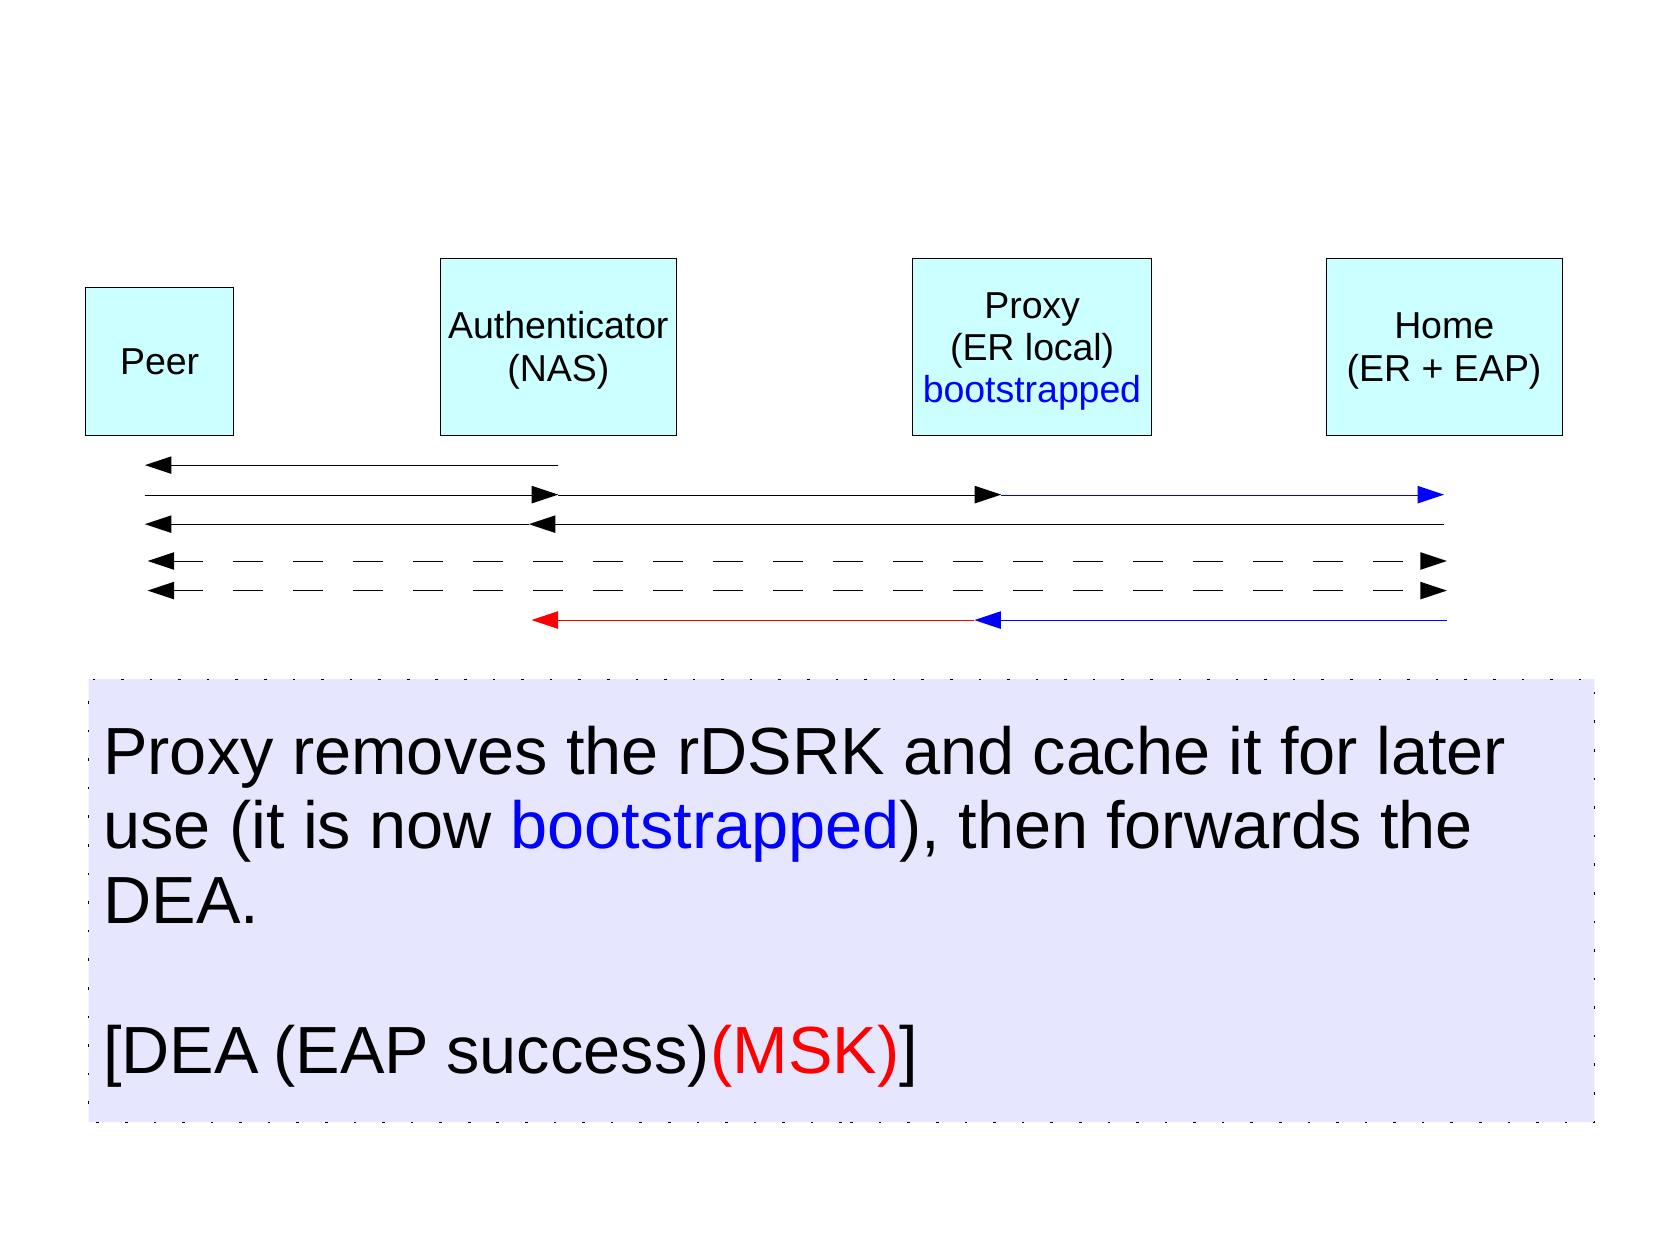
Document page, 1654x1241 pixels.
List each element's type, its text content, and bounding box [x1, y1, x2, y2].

text_box Peer [85, 287, 234, 436]
text_box Authenticator (NAS) [440, 258, 677, 436]
text_box Home (ER + EAP) [1326, 258, 1563, 436]
text_box Proxy removes the rDSRK and cache it for later use (it is now bootstrapped), then forwards the DEA. [DEA (EAP success)(MSK)] [88, 679, 1595, 1123]
text_box Proxy (ER local) bootstrapped [912, 258, 1152, 436]
